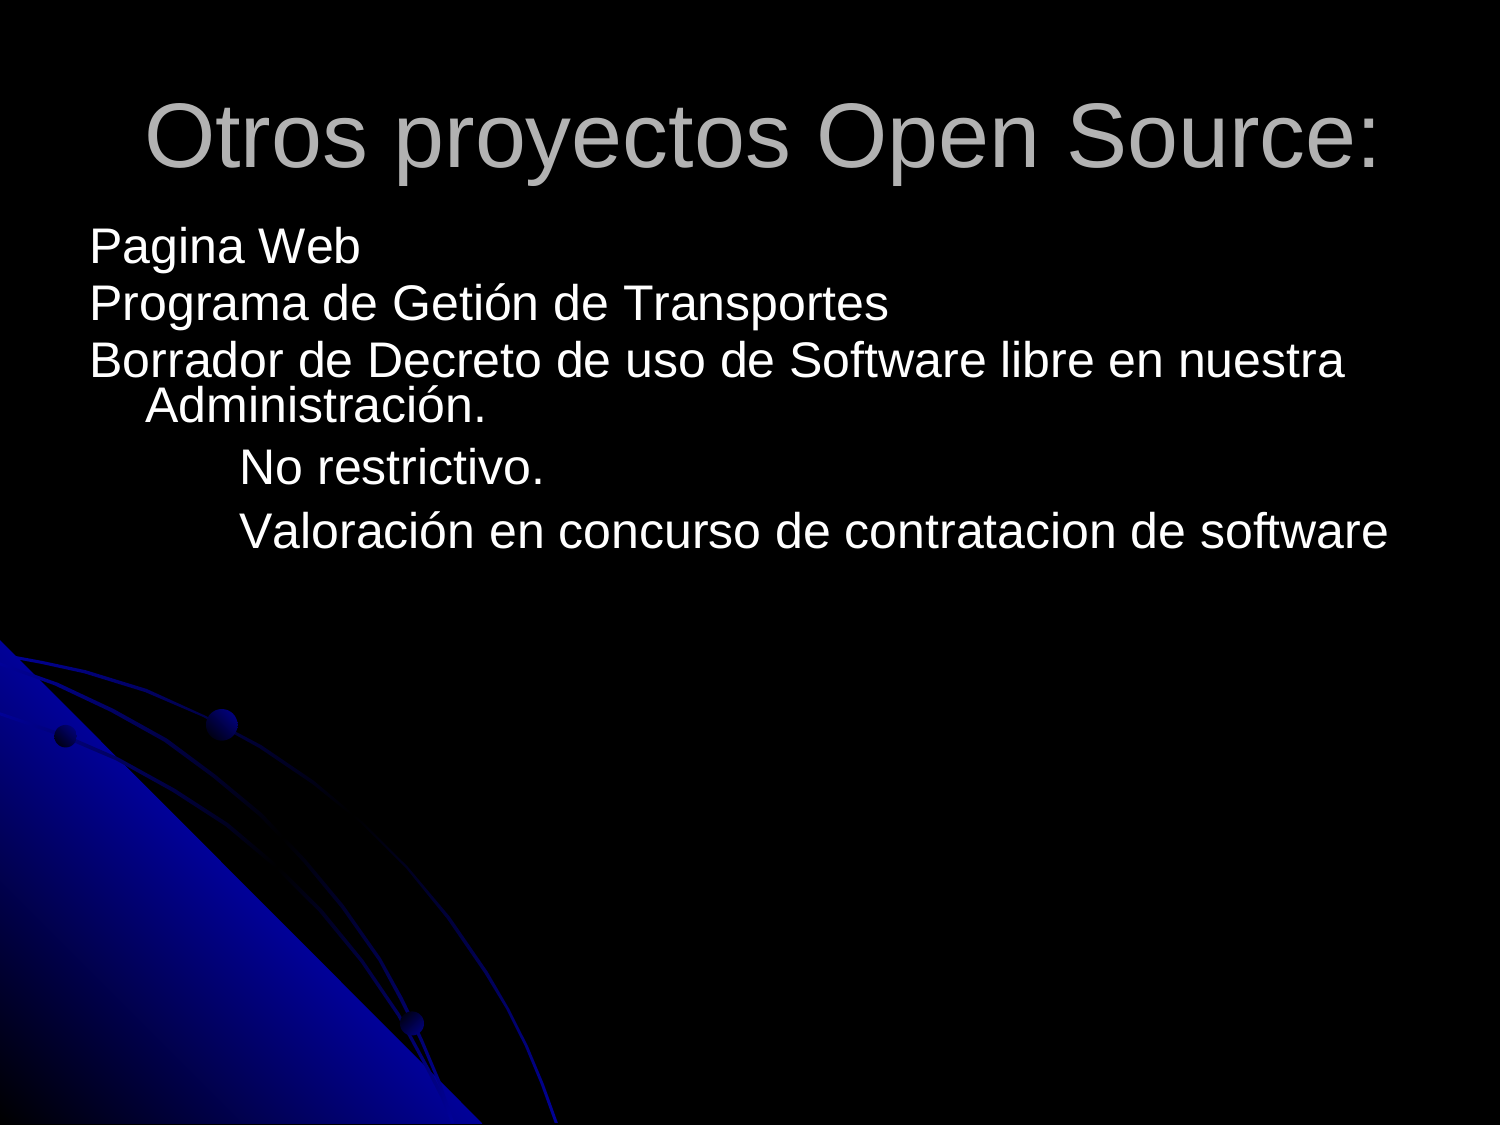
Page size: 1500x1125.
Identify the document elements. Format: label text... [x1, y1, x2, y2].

title Otros proyectos Open Source: [76, 42, 1477, 230]
list Pagina Web Programa de Getión de Transportes Borrador de Decreto de uso de Software libre en nuestra Administración. No restrictivo. Valoración en concurso de contratacion de software [75, 219, 1426, 1083]
